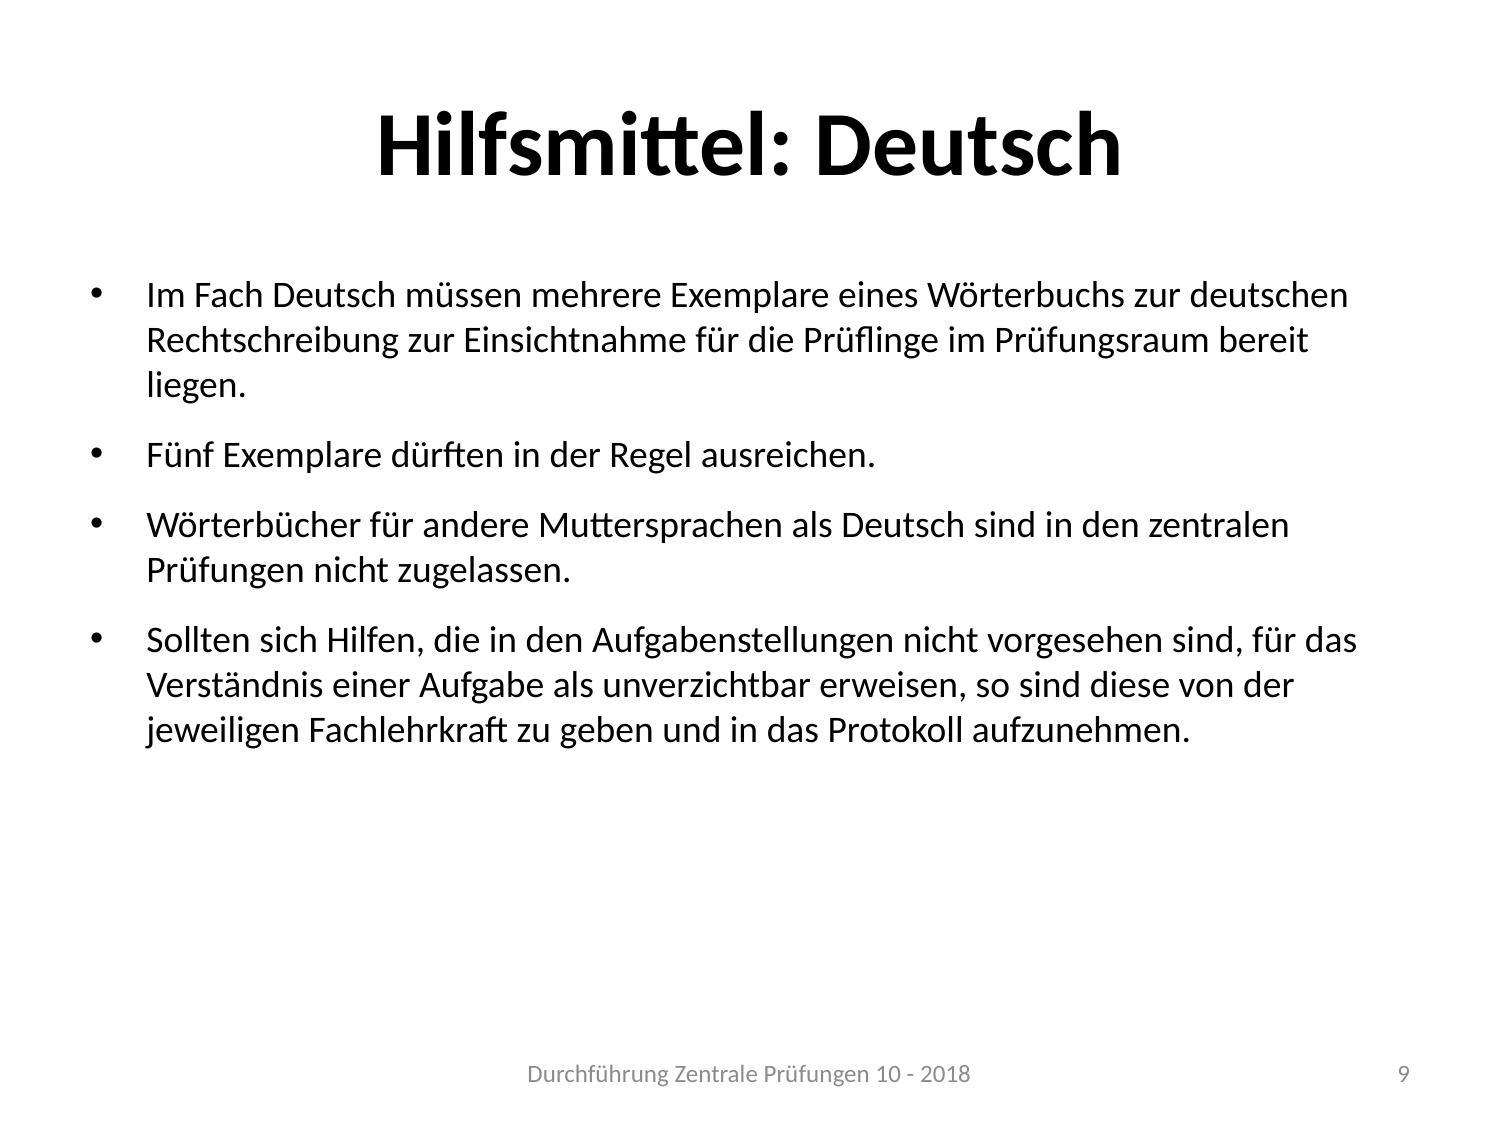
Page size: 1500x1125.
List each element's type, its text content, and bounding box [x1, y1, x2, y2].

slide_number <Foliennummer> [1074, 1042, 1425, 1103]
list Im Fach Deutsch müssen mehrere Exemplare eines Wörterbuchs zur deutschen Rechtschreibung zur Einsichtnahme für die Prüflinge im Prüfungsraum bereit liegen. Fünf Exemplare dürften in der Regel ausreichen. Wörterbücher für andere Muttersprachen als Deutsch sind in den zentralen Prüfungen nicht zugelassen. Sollten sich Hilfen, die in den Aufgabenstellungen nicht vorgesehen sind, für das Verständnis einer Aufgabe als unverzichtbar erweisen, so sind diese von der jeweiligen Fachlehrkraft zu geben und in das Protokoll aufzunehmen. [75, 262, 1425, 1005]
title Hilfsmittel: Deutsch [75, 45, 1425, 233]
footer Durchführung Zentrale Prüfungen 10 - 2018 [512, 1042, 988, 1103]
